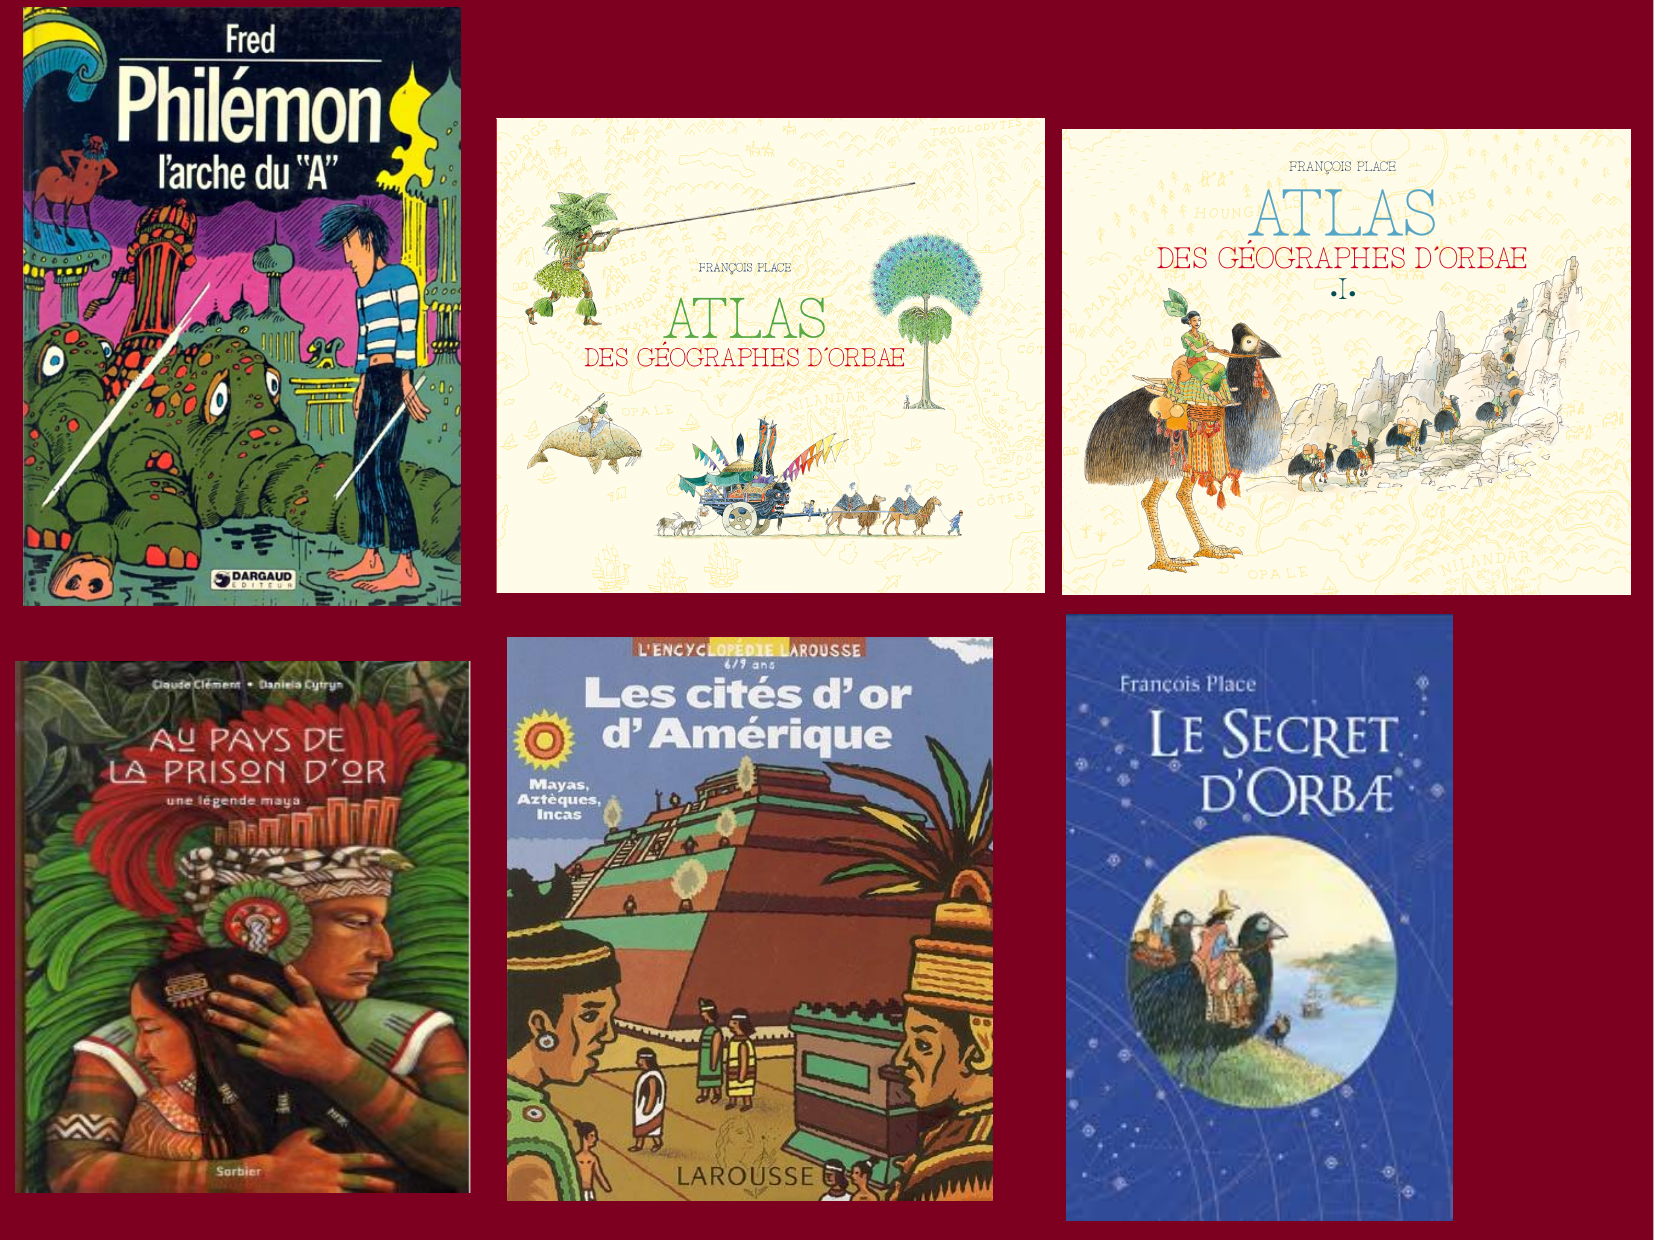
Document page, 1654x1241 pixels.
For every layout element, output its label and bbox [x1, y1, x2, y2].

picture [1062, 129, 1631, 595]
picture [15, 661, 471, 1193]
picture [507, 637, 993, 1201]
picture [496, 118, 1045, 593]
picture [1066, 614, 1453, 1221]
picture [23, 7, 461, 606]
